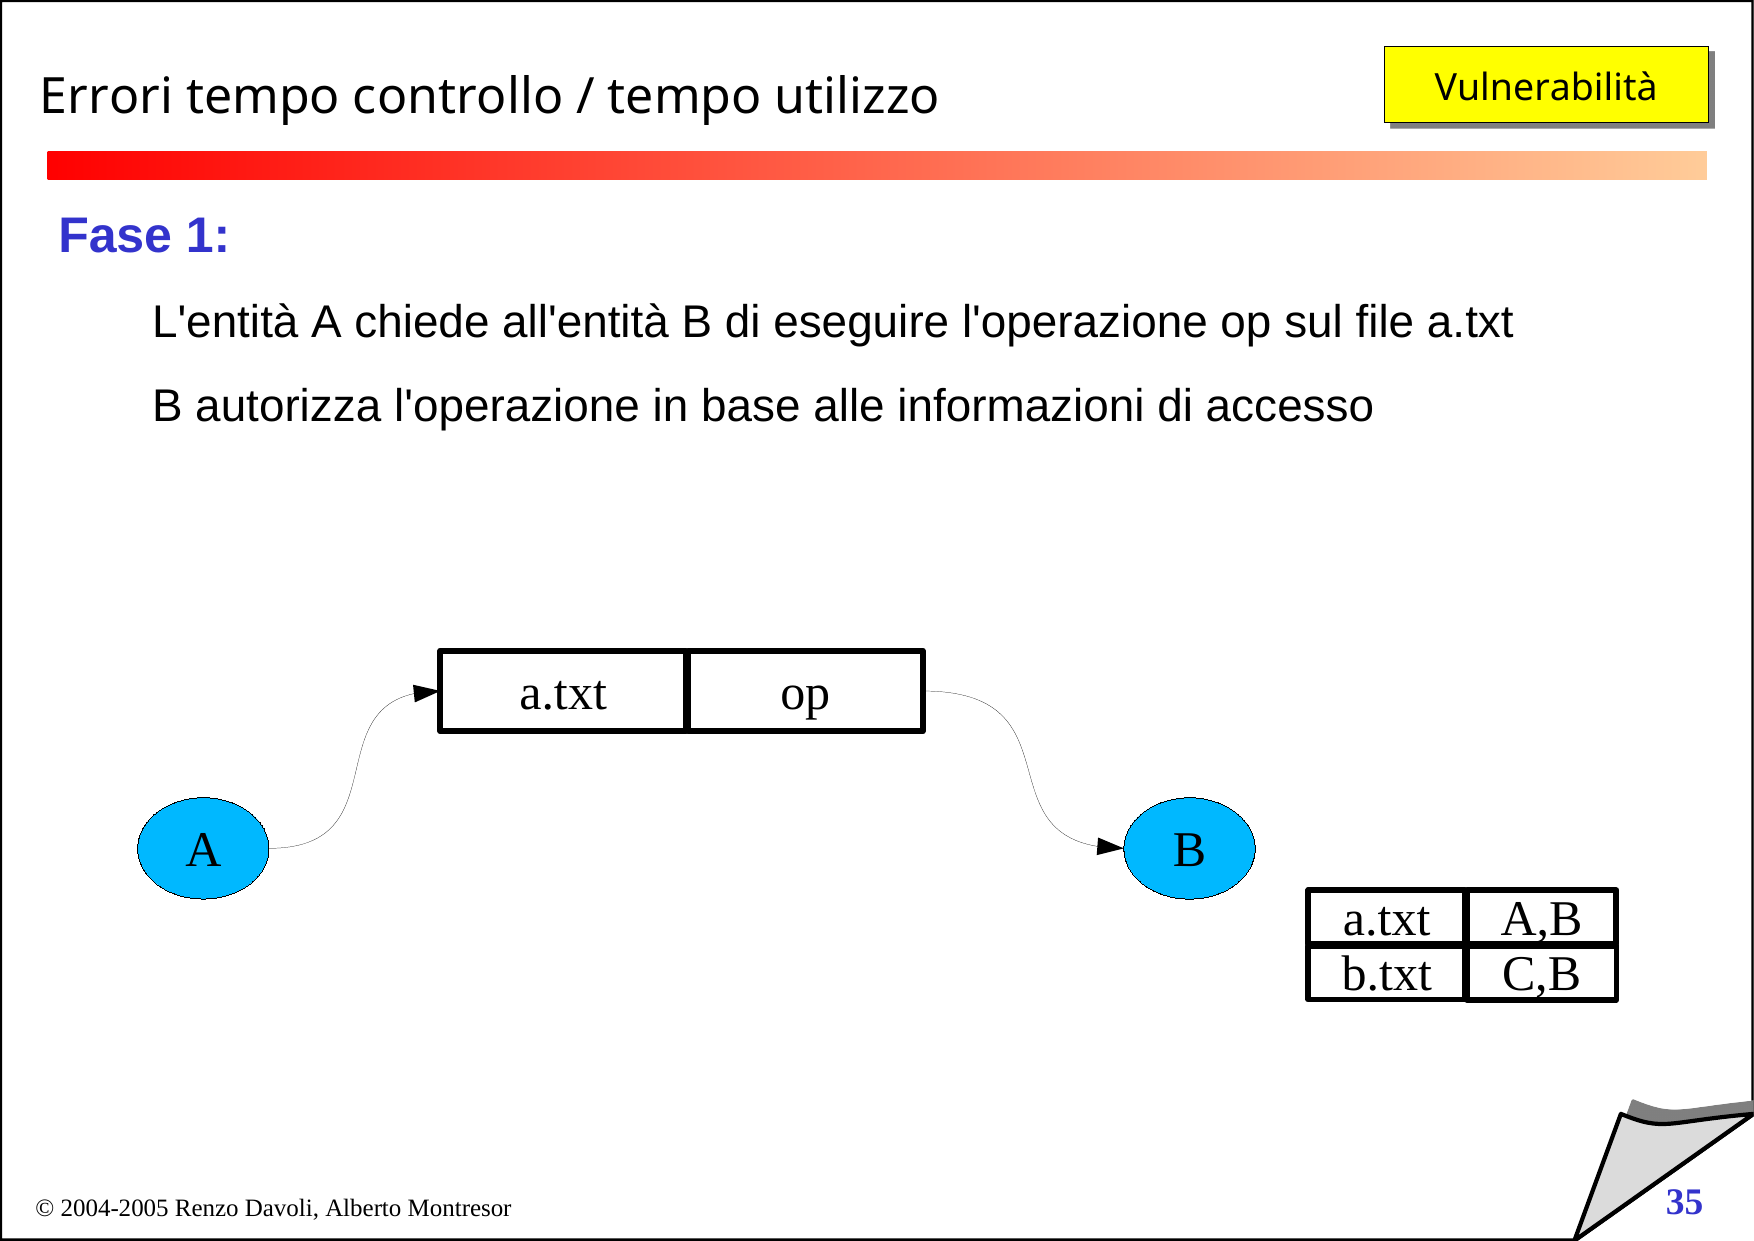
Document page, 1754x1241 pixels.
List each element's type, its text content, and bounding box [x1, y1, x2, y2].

text_box A [137, 797, 269, 900]
text_box a.txt [1308, 890, 1466, 945]
text_box op [688, 650, 923, 732]
text_box a.txt [440, 650, 687, 732]
text_box b.txt [1308, 945, 1466, 1000]
text_box B [1123, 797, 1256, 900]
text_box A,B [1466, 890, 1617, 945]
text_box C,B [1466, 945, 1617, 1000]
text_box Vulnerabilità [1384, 46, 1709, 123]
title Errori tempo controllo / tempo utilizzo [40, 49, 1713, 144]
list Fase 1: L'entità A chiede all'entità B di eseguire l'operazione op sul file a.txt B autorizza l'operazione in base alle informazioni di accesso [58, 206, 1695, 815]
